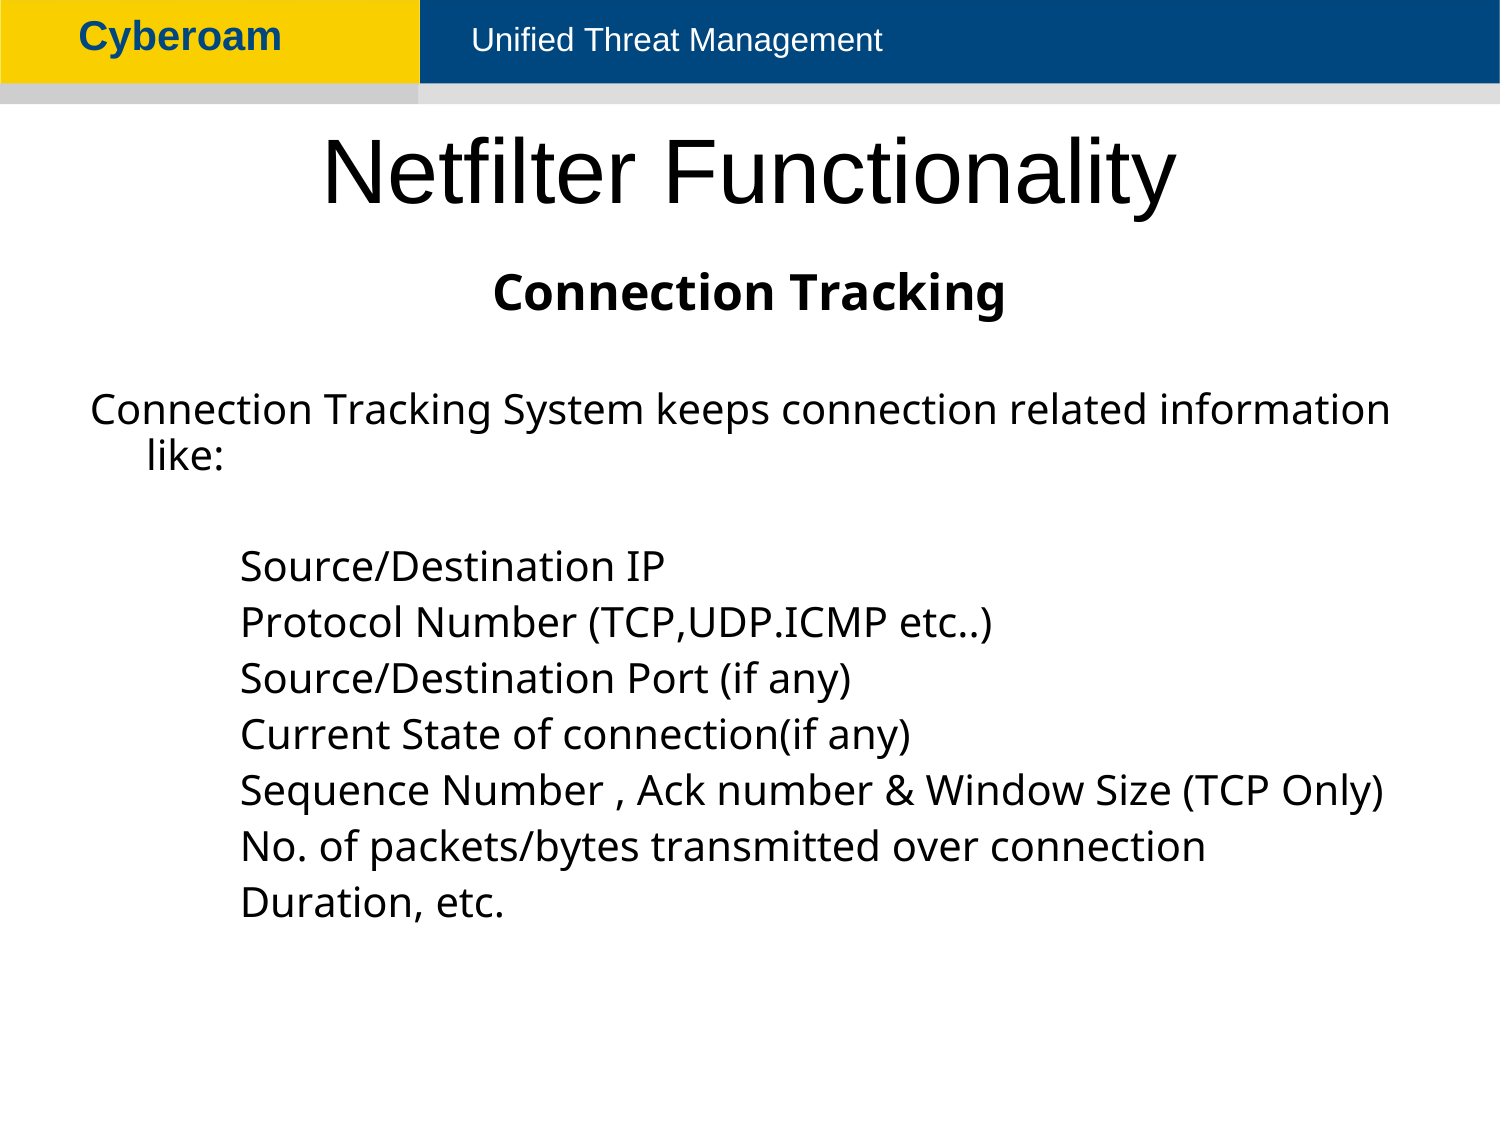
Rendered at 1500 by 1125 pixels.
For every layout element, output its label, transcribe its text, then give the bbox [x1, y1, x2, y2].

picture [0, 0, 1500, 83]
list Connection Tracking Connection Tracking System keeps connection related information like: Source/Destination IP Protocol Number (TCP,UDP.ICMP etc..) Source/Destination Port (if any) Current State of connection(if any) Sequence Number , Ack number & Window Size (TCP Only) No. of packets/bytes transmitted over connection Duration, etc. [75, 259, 1426, 1047]
title Netfilter Functionality [75, 112, 1426, 233]
